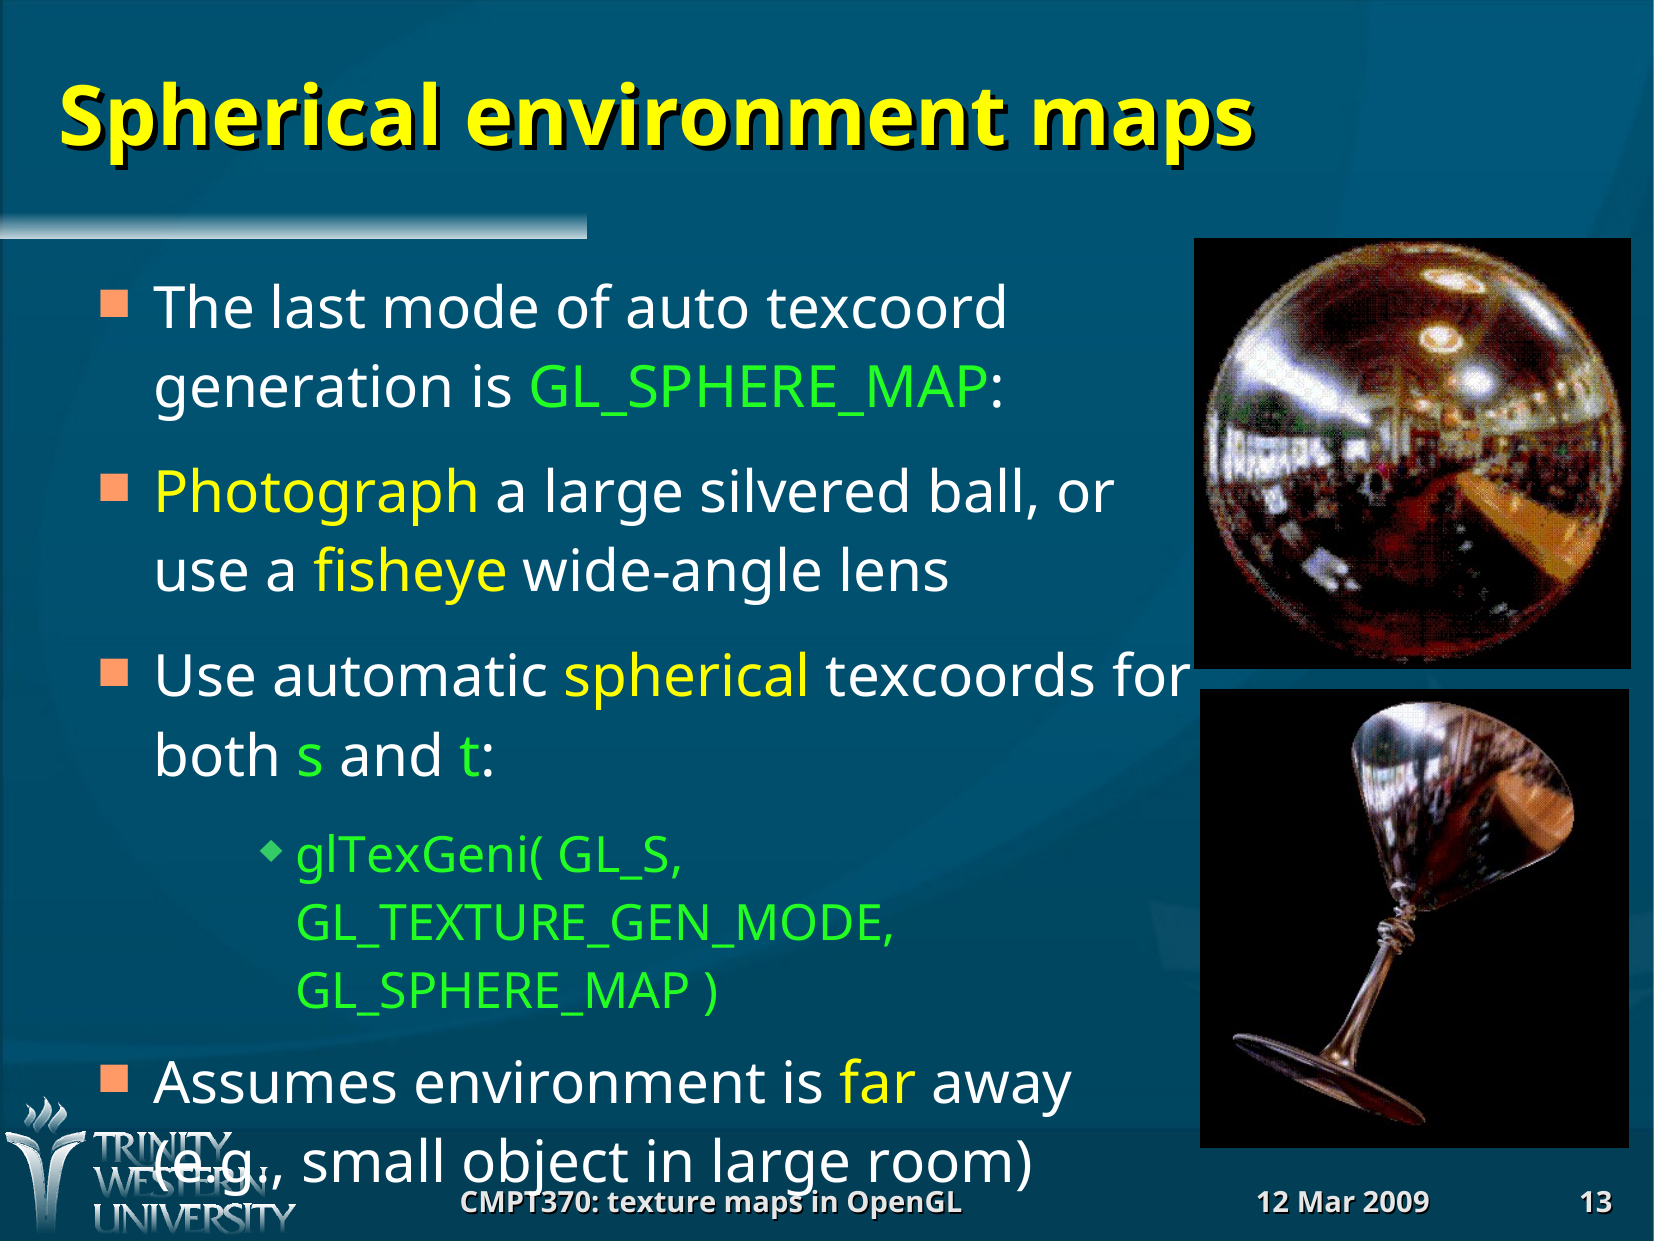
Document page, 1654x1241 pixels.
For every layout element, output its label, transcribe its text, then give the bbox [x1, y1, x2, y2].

list The last mode of auto texcoord generation is GL_SPHERE_MAP: Photograph a large silvered ball, or use a fisheye wide-angle lens Use automatic spherical texcoords for both s and t: glTexGeni( GL_S, GL_TEXTURE_GEN_MODE, GL_SPHERE_MAP ) Assumes environment is far away (e.g., small object in large room) [82, 266, 1211, 1094]
picture [1200, 690, 1654, 1147]
picture [0, 214, 586, 232]
picture [1195, 239, 1630, 668]
picture [0, 233, 586, 238]
title Spherical environment maps [59, 19, 1548, 208]
picture [38, 1227, 54, 1232]
